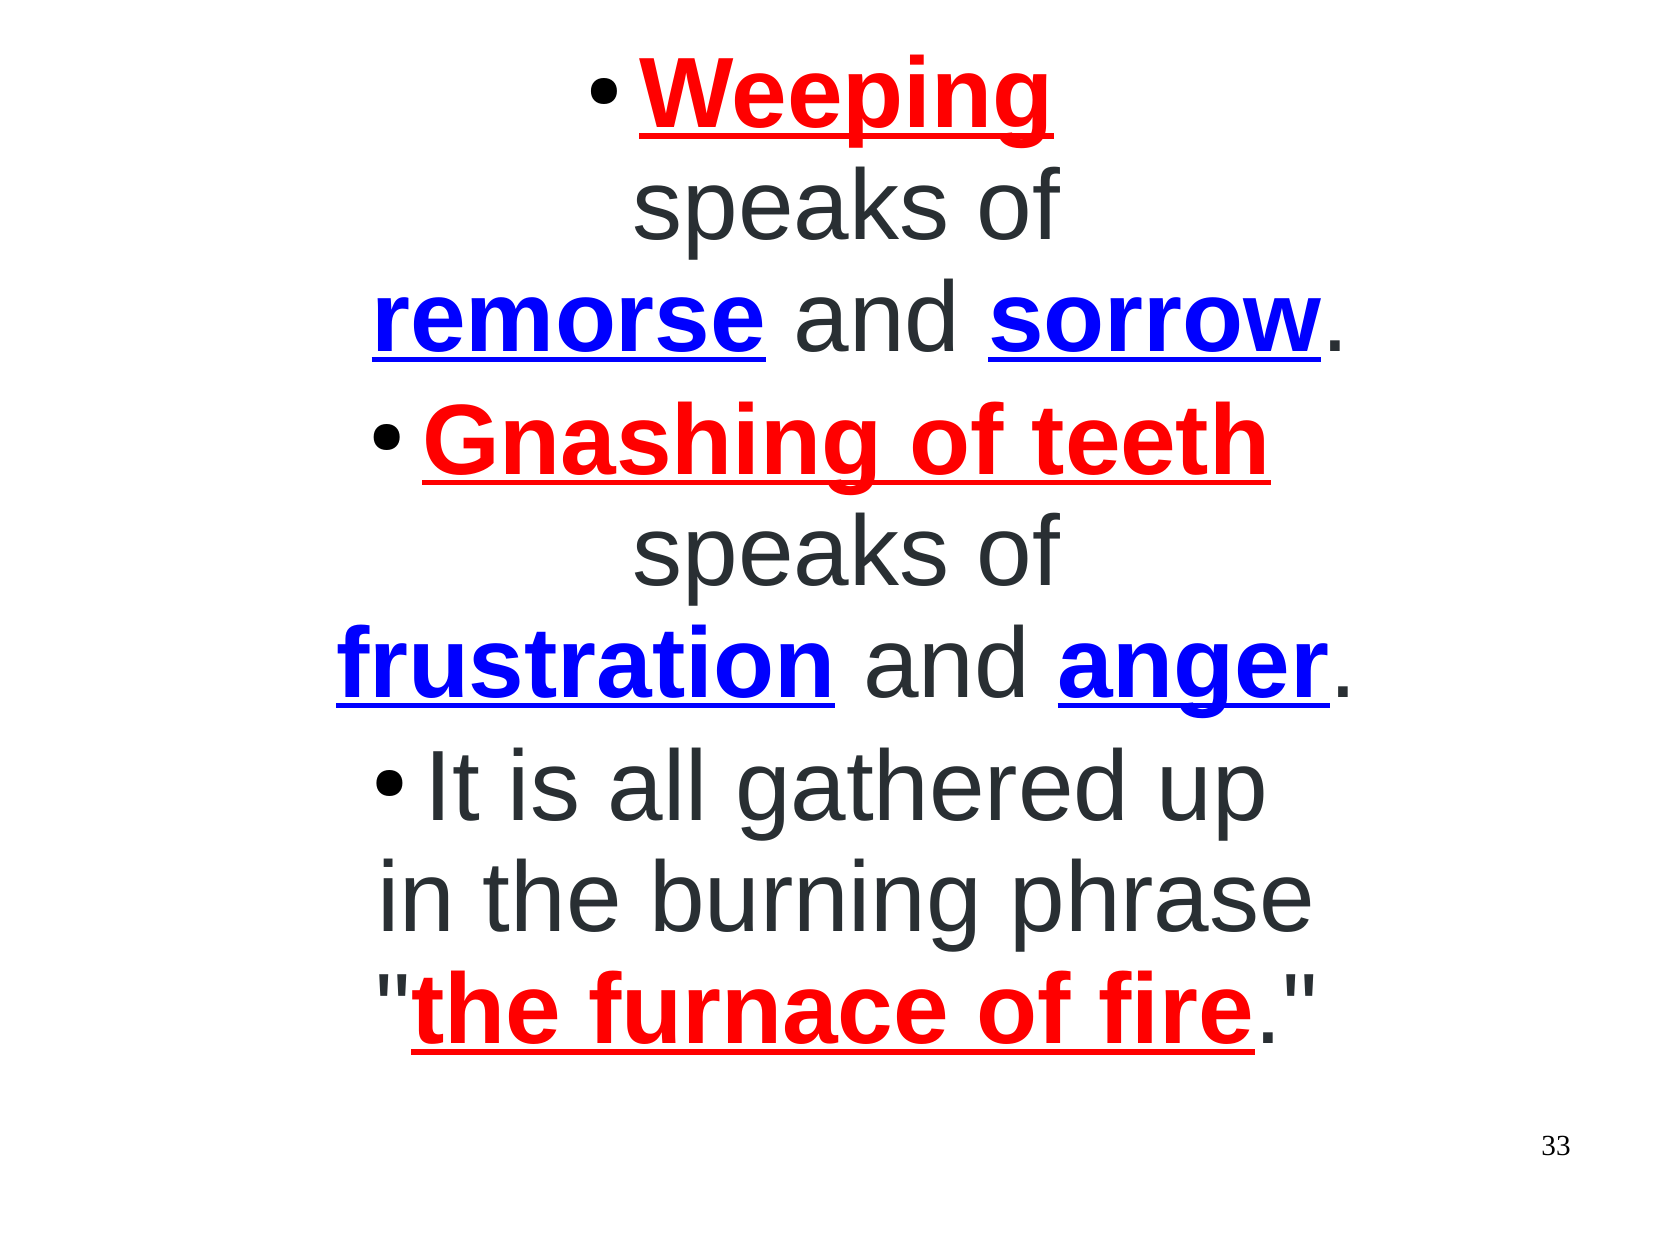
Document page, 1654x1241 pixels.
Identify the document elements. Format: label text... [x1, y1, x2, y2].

list Weeping speaks of remorse and sorrow. Gnashing of teeth speaks of frustration and anger. It is all gathered up in the burning phrase "the furnace of fire." [37, 37, 1613, 1201]
